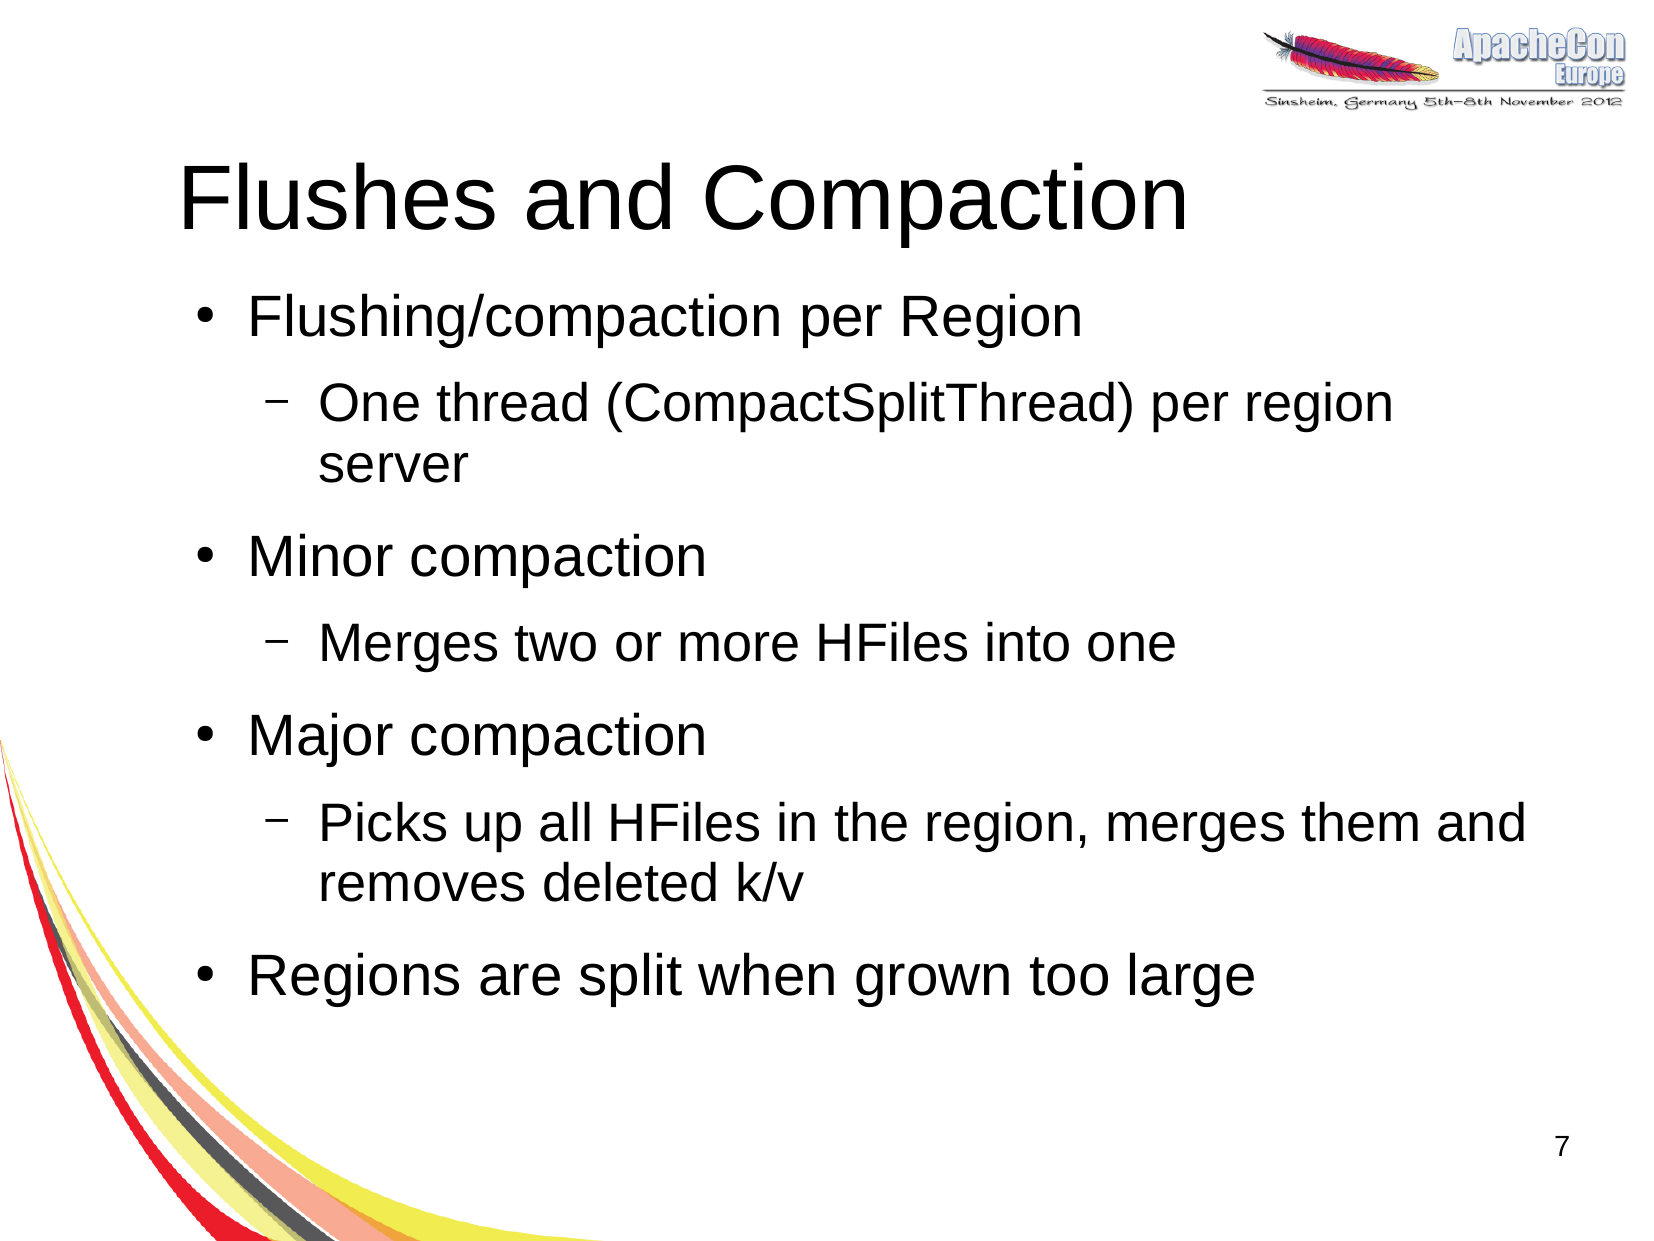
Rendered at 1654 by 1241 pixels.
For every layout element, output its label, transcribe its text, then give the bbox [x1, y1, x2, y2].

title Flushes and Compaction [177, 146, 1535, 250]
picture [0, 0, 1653, 1241]
list Flushing/compaction per Region One thread (CompactSplitThread) per region server Minor compaction Merges two or more HFiles into one Major compaction Picks up all HFiles in the region, merges them and removes deleted k/v Regions are split when grown too large [177, 283, 1535, 1009]
